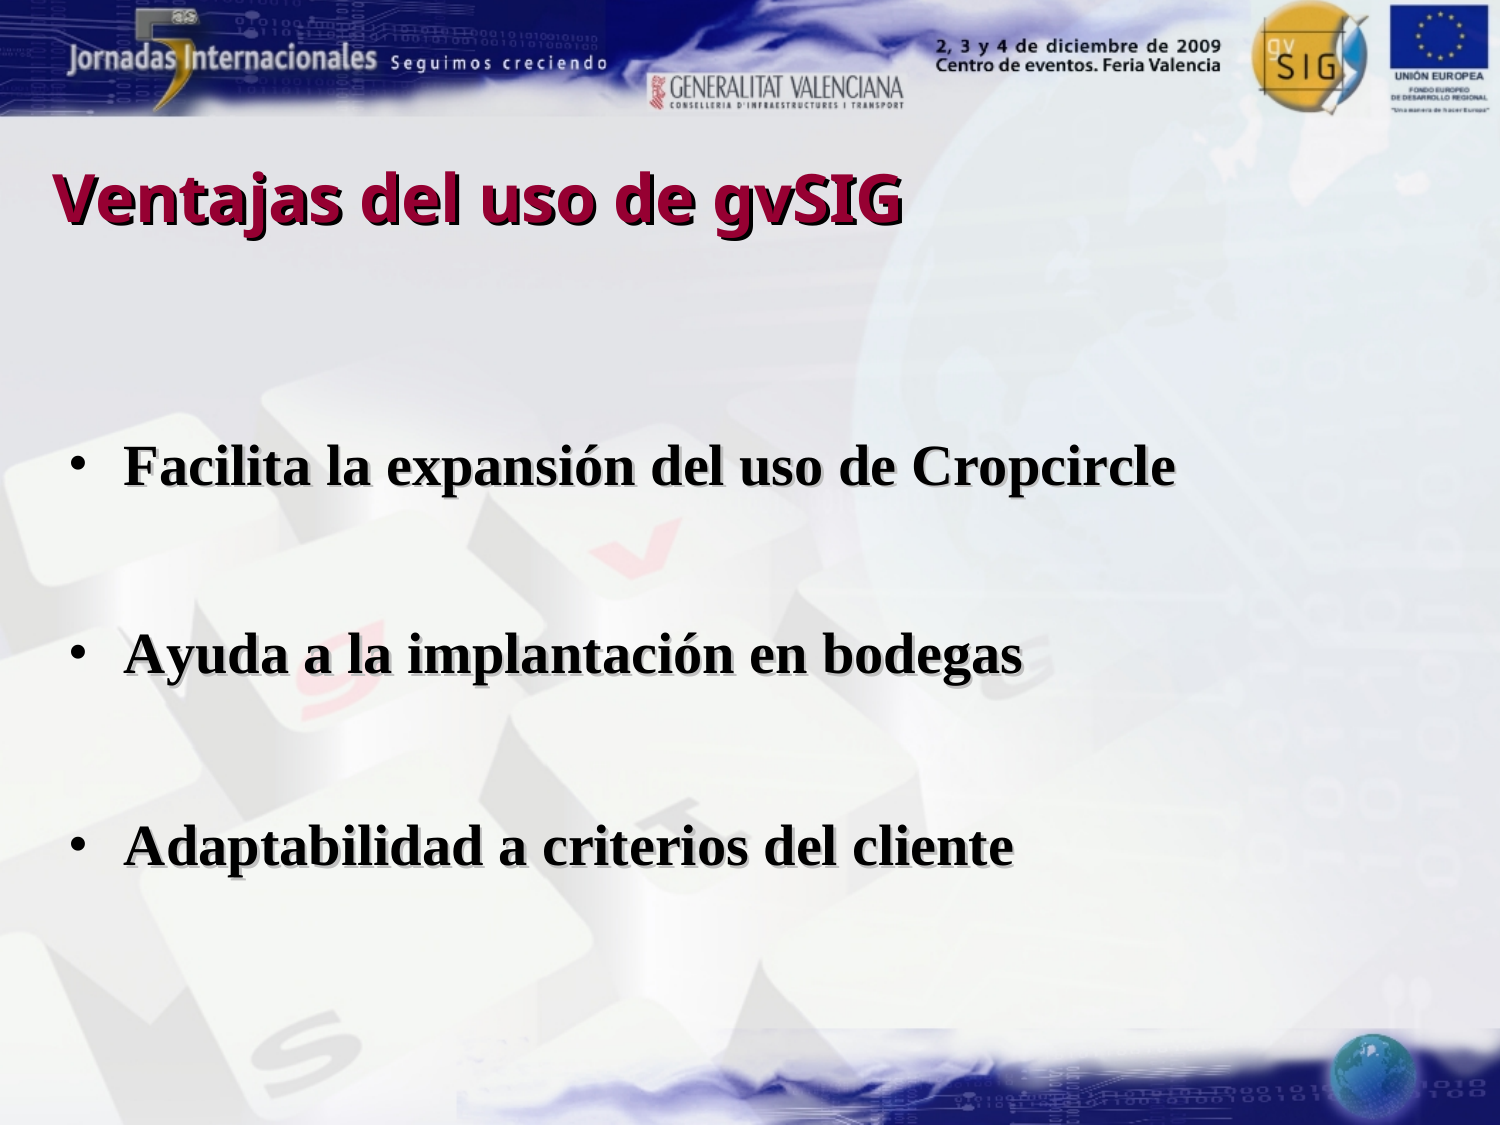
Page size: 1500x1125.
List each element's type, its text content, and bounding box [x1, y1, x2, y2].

text_box Ventajas del uso de gvSIG [37, 120, 1181, 271]
picture [0, 0, 1500, 1125]
list Facilita la expansión del uso de Cropcircle Ayuda a la implantación en bodegas Adaptabilidad a criterios del cliente [53, 196, 1466, 1125]
